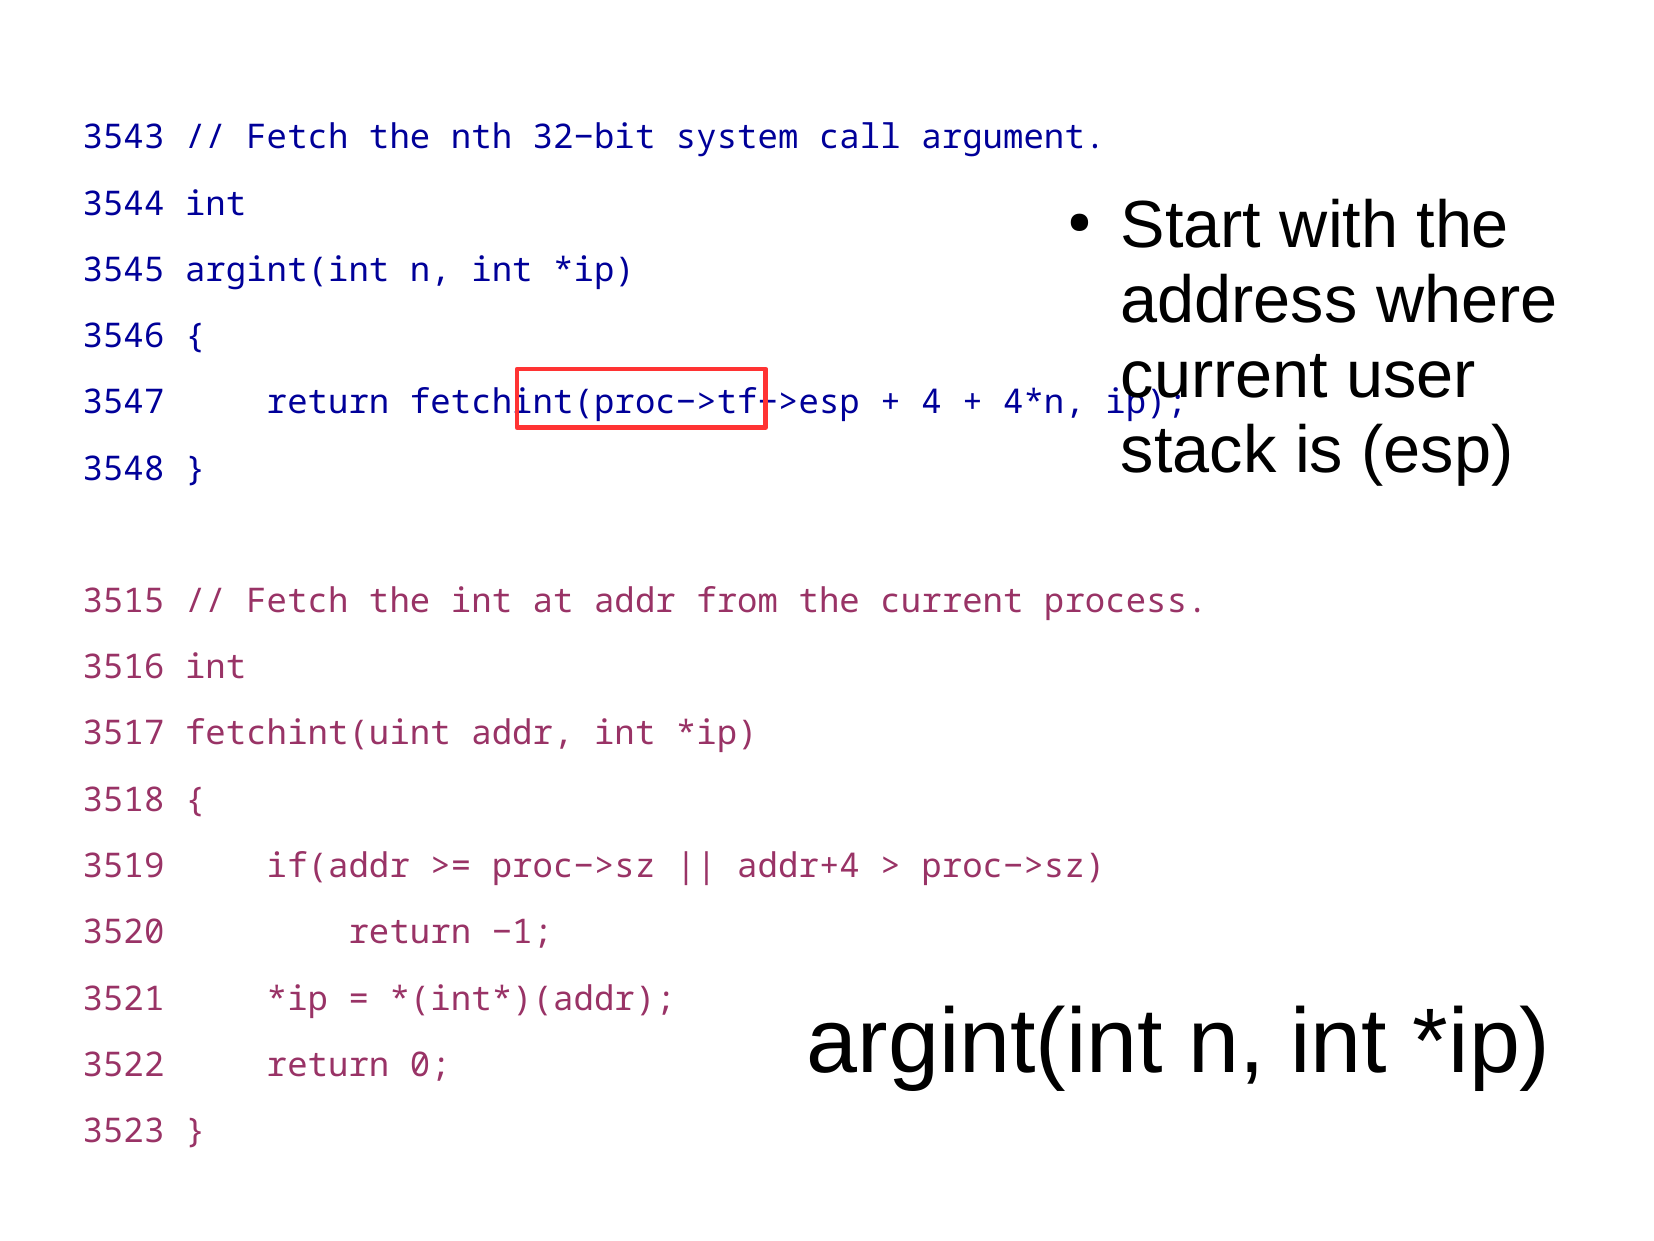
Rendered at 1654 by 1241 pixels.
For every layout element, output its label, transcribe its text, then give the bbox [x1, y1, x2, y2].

list Start with the address where current user stack is (esp) [1050, 187, 1576, 676]
list 3543 // Fetch the nth 32−bit system call argument. 3544 int 3545 argint(int n, int *ip) 3546 { 3547 return fetchint(proc−>tf−>esp + 4 + 4*n, ip); 3548 } 3515 // Fetch the int at addr from the current process. 3516 int 3517 fetchint(uint addr, int *ip) 3518 { 3519 if(addr >= proc−>sz || addr+4 > proc−>sz) 3520 return −1; 3521 *ip = *(int*)(addr); 3522 return 0; 3523 } [82, 112, 1571, 1163]
